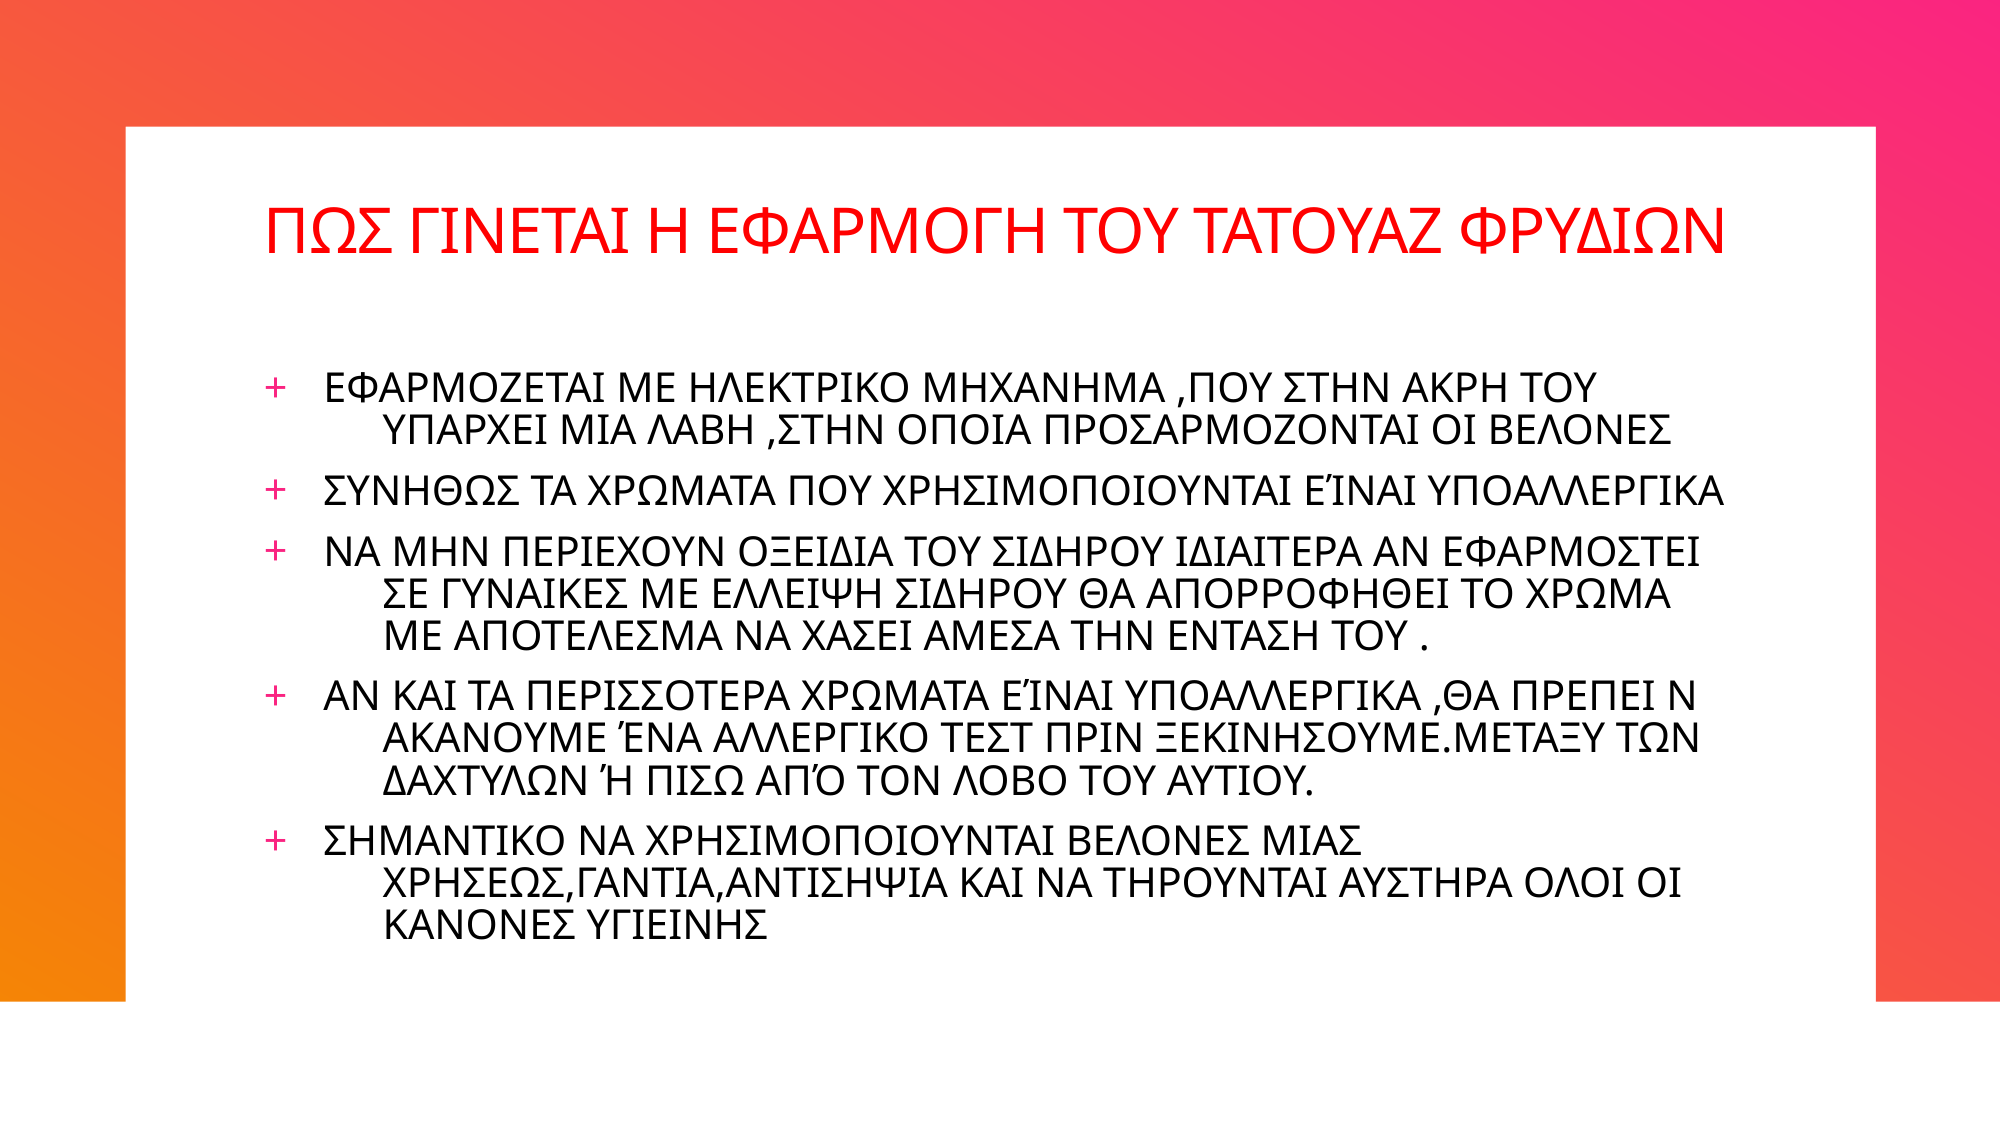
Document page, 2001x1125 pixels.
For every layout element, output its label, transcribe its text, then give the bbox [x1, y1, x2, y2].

list ΕΦΑΡΜΟΖΕΤΑΙ ΜΕ ΗΛΕΚΤΡΙΚΟ ΜΗΧΑΝΗΜΑ ,ΠΟΥ ΣΤΗΝ ΑΚΡΗ ΤΟΥ ΥΠΑΡΧΕΙ ΜΙΑ ΛΑΒΗ ,ΣΤΗΝ ΟΠΟΙΑ ΠΡΟΣΑΡΜΟΖΟΝΤΑΙ ΟΙ ΒΕΛΟΝΕΣ ΣΥΝΗΘΩΣ ΤΑ ΧΡΩΜΑΤΑ ΠΟΥ ΧΡΗΣΙΜΟΠΟΙΟΥΝΤΑΙ ΕΊΝΑΙ ΥΠΟΑΛΛΕΡΓΙΚΑ ΝΑ ΜΗΝ ΠΕΡΙΕΧΟΥΝ ΟΞΕΙΔΙΑ ΤΟΥ ΣΙΔΗΡΟΥ ΙΔΙΑΙΤΕΡΑ ΑΝ ΕΦΑΡΜΟΣΤΕΙ ΣΕ ΓΥΝΑΙΚΕΣ ΜΕ ΕΛΛΕΙΨΗ ΣΙΔΗΡΟΥ ΘΑ ΑΠΟΡΡΟΦΗΘΕΙ ΤΟ ΧΡΩΜΑ ΜΕ ΑΠΟΤΕΛΕΣΜΑ ΝΑ ΧΑΣΕΙ ΑΜΕΣΑ ΤΗΝ ΕΝΤΑΣΗ ΤΟΥ . ΑΝ ΚΑΙ ΤΑ ΠΕΡΙΣΣΟΤΕΡΑ ΧΡΩΜΑΤΑ ΕΊΝΑΙ ΥΠΟΑΛΛΕΡΓΙΚΑ ,ΘΑ ΠΡΕΠΕΙ Ν ΑΚΑΝΟΥΜΕ ΈΝΑ ΑΛΛΕΡΓΙΚΟ ΤΕΣΤ ΠΡΙΝ ΞΕΚΙΝΗΣΟΥΜΕ.ΜΕΤΑΞΥ ΤΩΝ ΔΑΧΤΥΛΩΝ Ή ΠΙΣΩ ΑΠΌ ΤΟΝ ΛΟΒΟ ΤΟΥ ΑΥΤΙΟΥ. ΣΗΜΑΝΤΙΚΟ ΝΑ ΧΡΗΣΙΜΟΠΟΙΟΥΝΤΑΙ ΒΕΛΟΝΕΣ ΜΙΑΣ ΧΡΗΣΕΩΣ,ΓΑΝΤΙΑ,ΑΝΤΙΣΗΨΙΑ ΚΑΙ ΝΑ ΤΗΡΟΥΝΤΑΙ ΑΥΣΤΗΡΑ ΟΛΟΙ ΟΙ ΚΑΝΟΝΕΣ ΥΓΙΕΙΝΗΣ [248, 361, 1749, 1001]
title ΠΩΣ ΓΙΝΕΤΑΙ Η ΕΦΑΡΜΟΓΗ ΤΟΥ ΤΑΤΟΥΑΖ ΦΡΥΔΙΩΝ [248, 188, 1749, 347]
